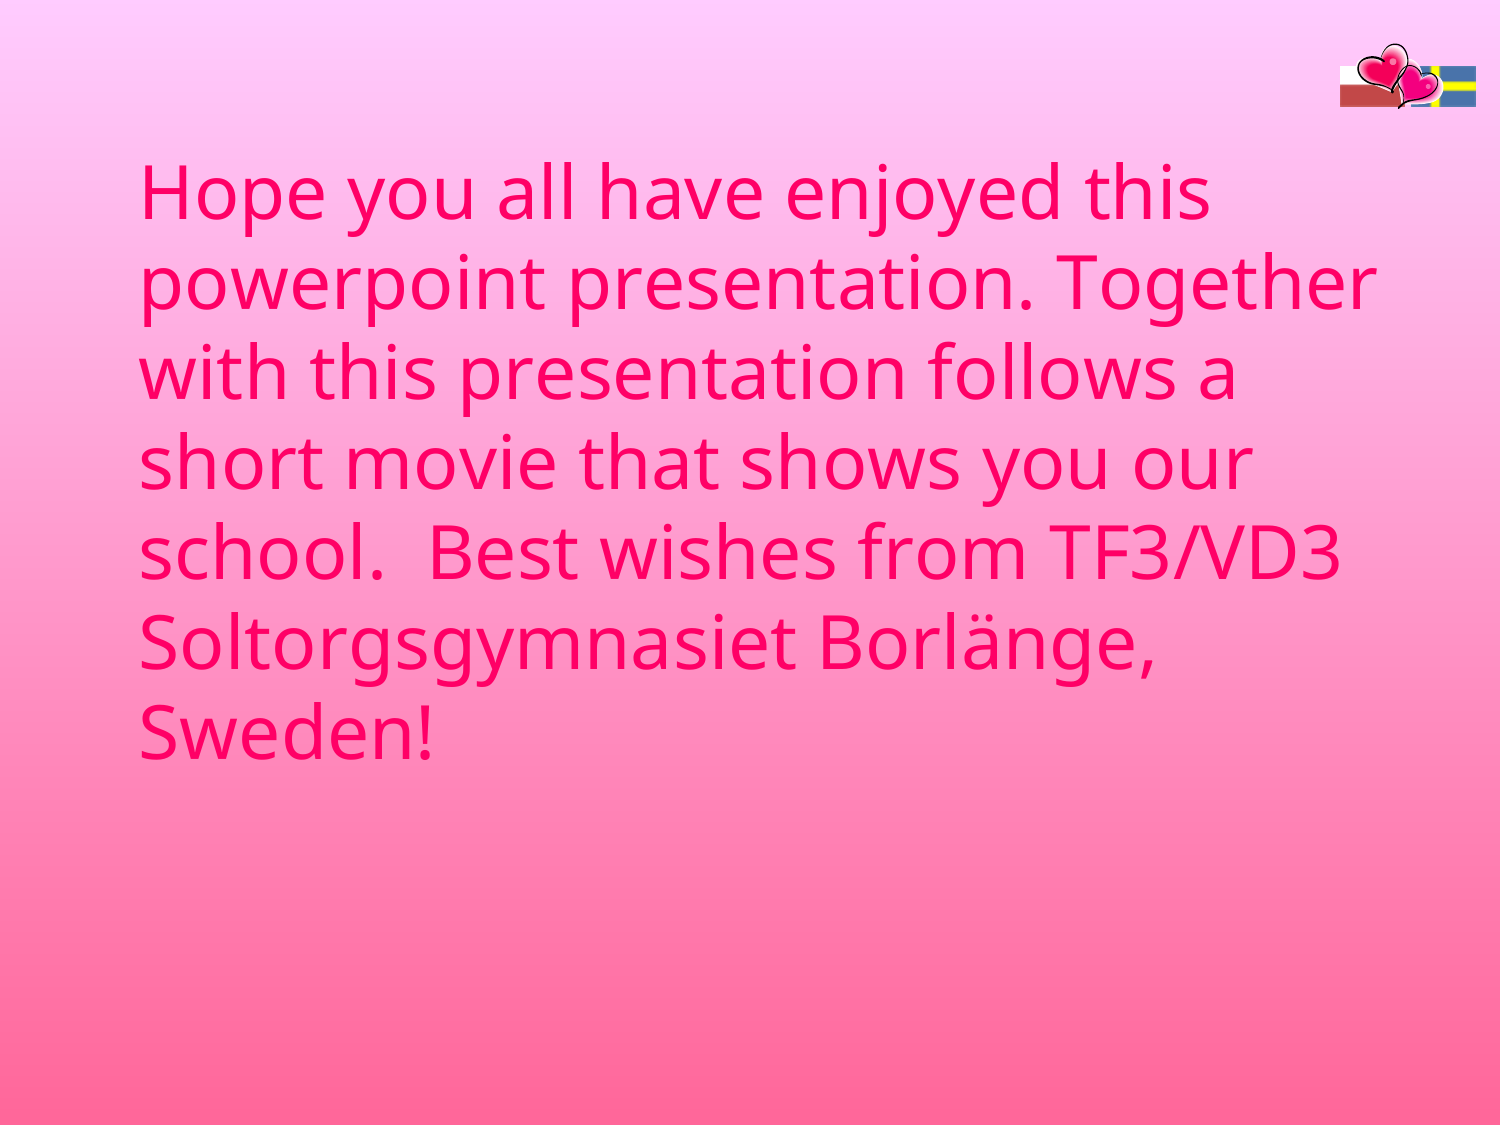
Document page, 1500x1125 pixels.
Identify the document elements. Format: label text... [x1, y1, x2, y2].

text_box Hope you all have enjoyed this powerpoint presentation. Together with this presentation follows a short movie that shows you our school. Best wishes from TF3/VD3 Soltorgsgymnasiet Borlänge, Sweden! [123, 137, 1447, 783]
picture [1340, 42, 1476, 110]
